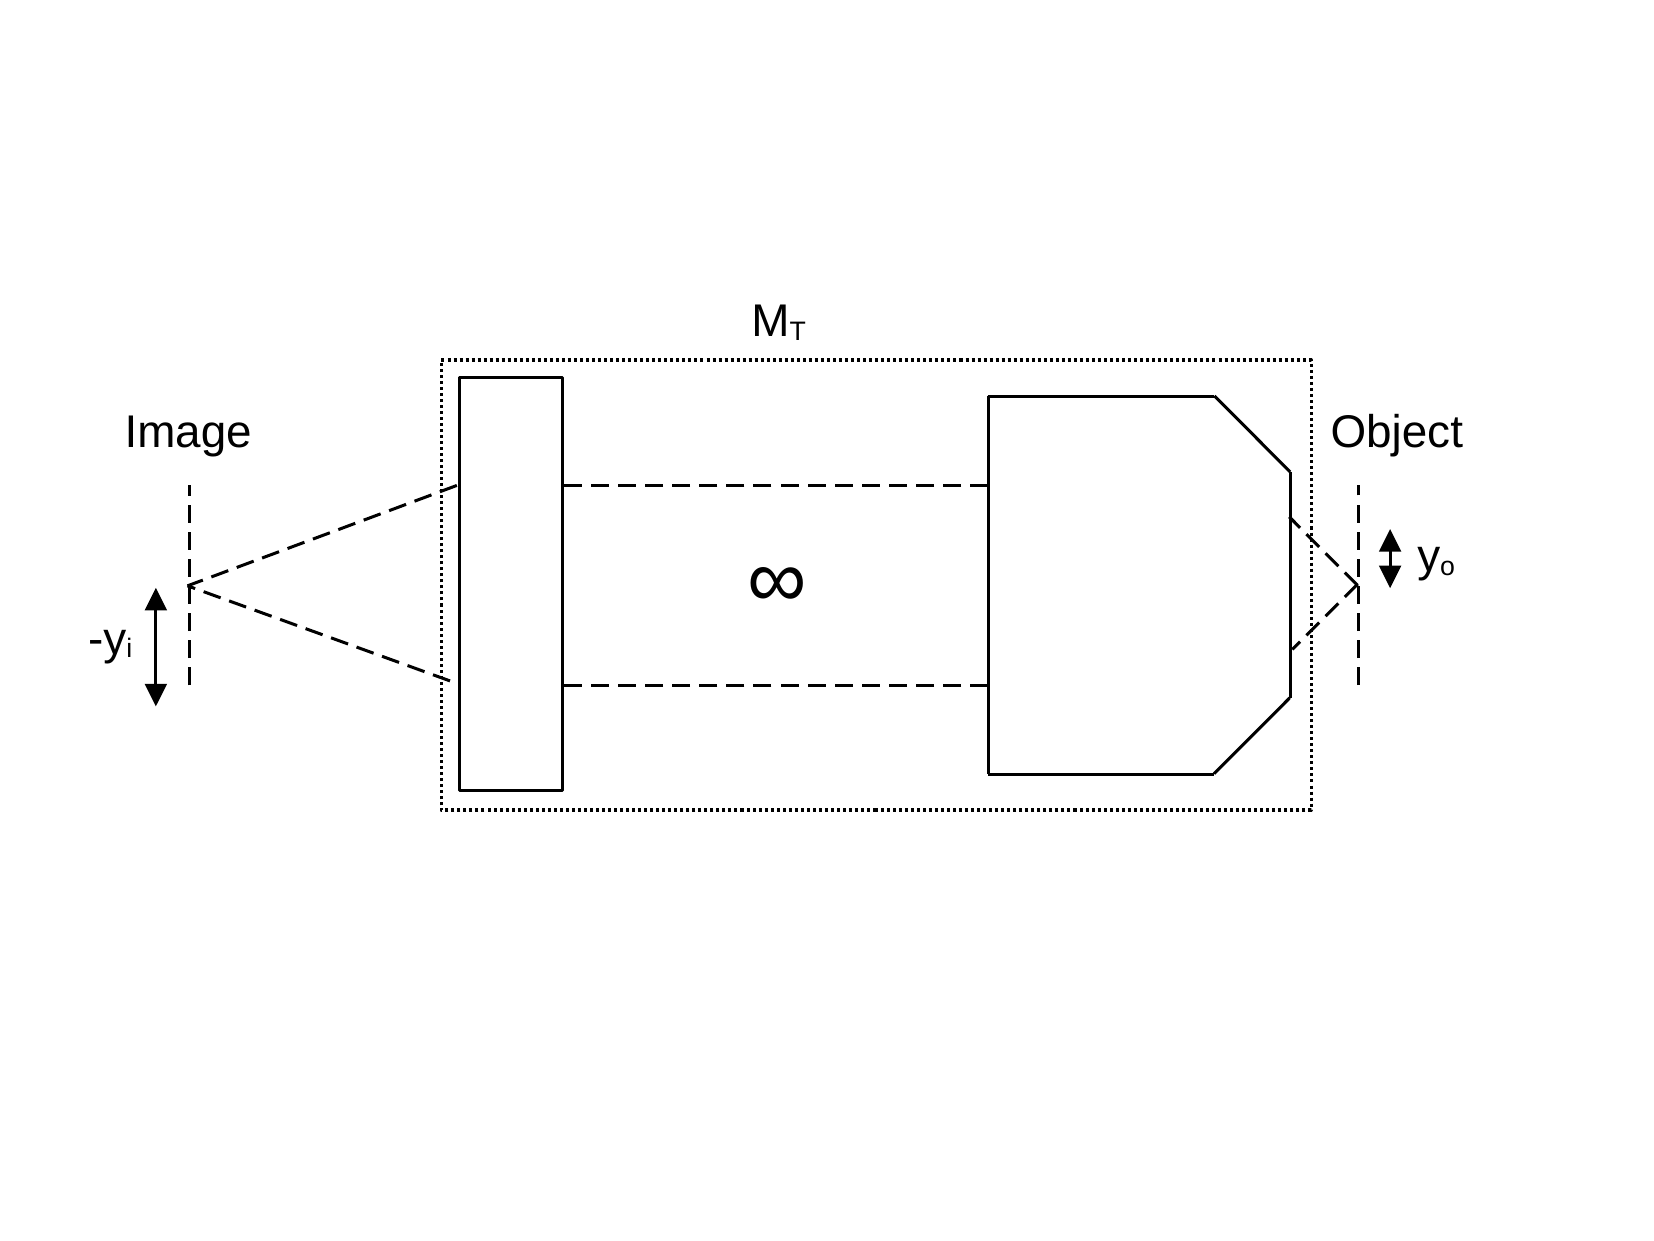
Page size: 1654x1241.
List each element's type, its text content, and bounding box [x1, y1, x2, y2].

text_box MT [712, 287, 845, 374]
text_box ∞ [732, 525, 809, 634]
text_box Image [94, 398, 283, 517]
text_box -yi [55, 605, 166, 723]
text_box yo [1401, 522, 1471, 626]
text_box Object [1307, 398, 1487, 517]
